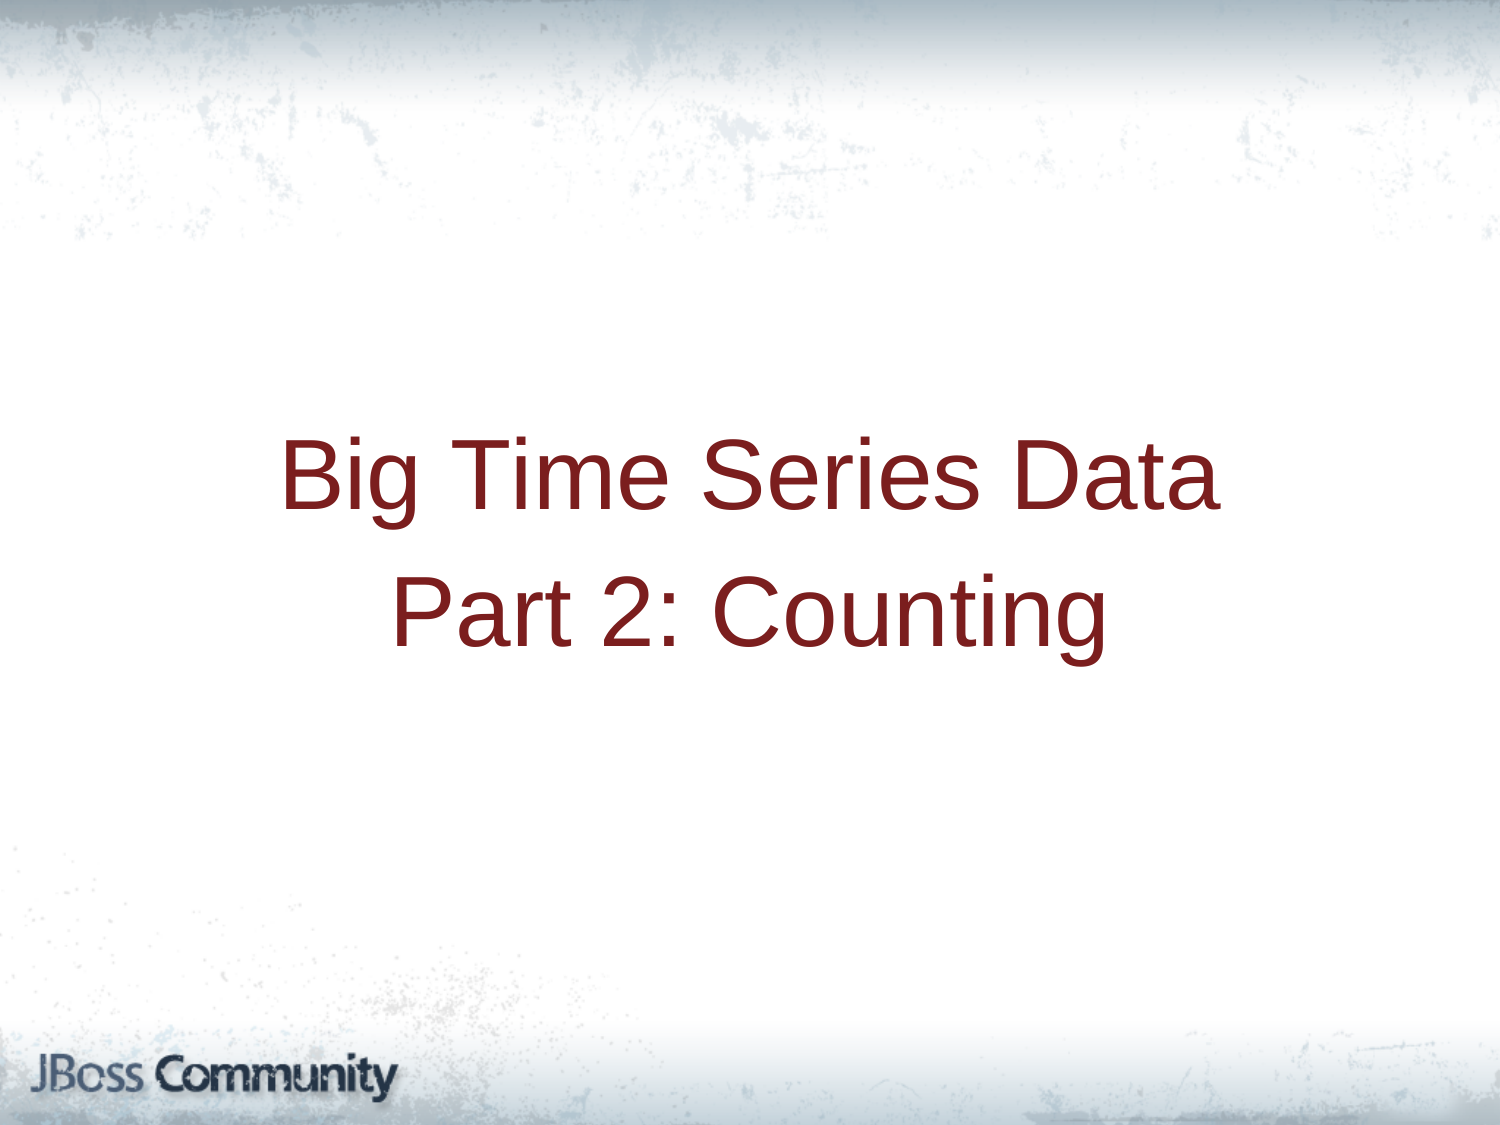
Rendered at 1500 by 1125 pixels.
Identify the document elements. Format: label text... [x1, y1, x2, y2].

subtitle Big Time Series Data Part 2: Counting [112, 76, 1388, 1001]
picture [0, 0, 1500, 1125]
